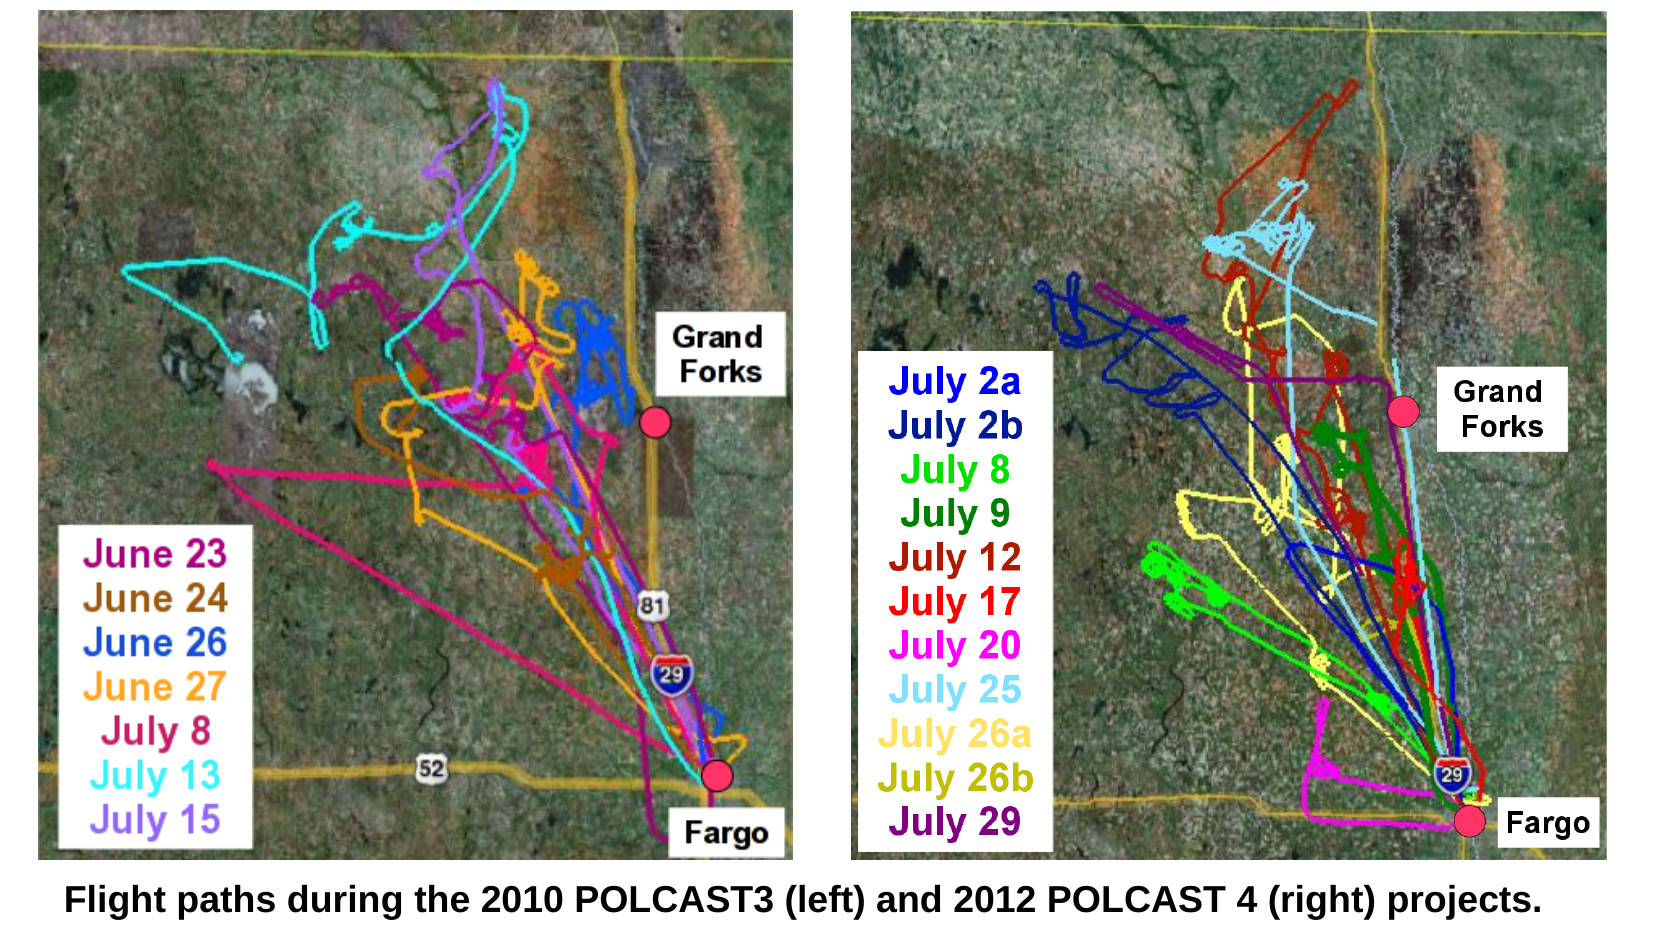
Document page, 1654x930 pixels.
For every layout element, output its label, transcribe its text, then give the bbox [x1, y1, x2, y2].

picture [38, 10, 793, 860]
picture [851, 10, 1607, 860]
text_box Flight paths during the 2010 POLCAST3 (left) and 2012 POLCAST 4 (right) projects. [48, 871, 1625, 929]
